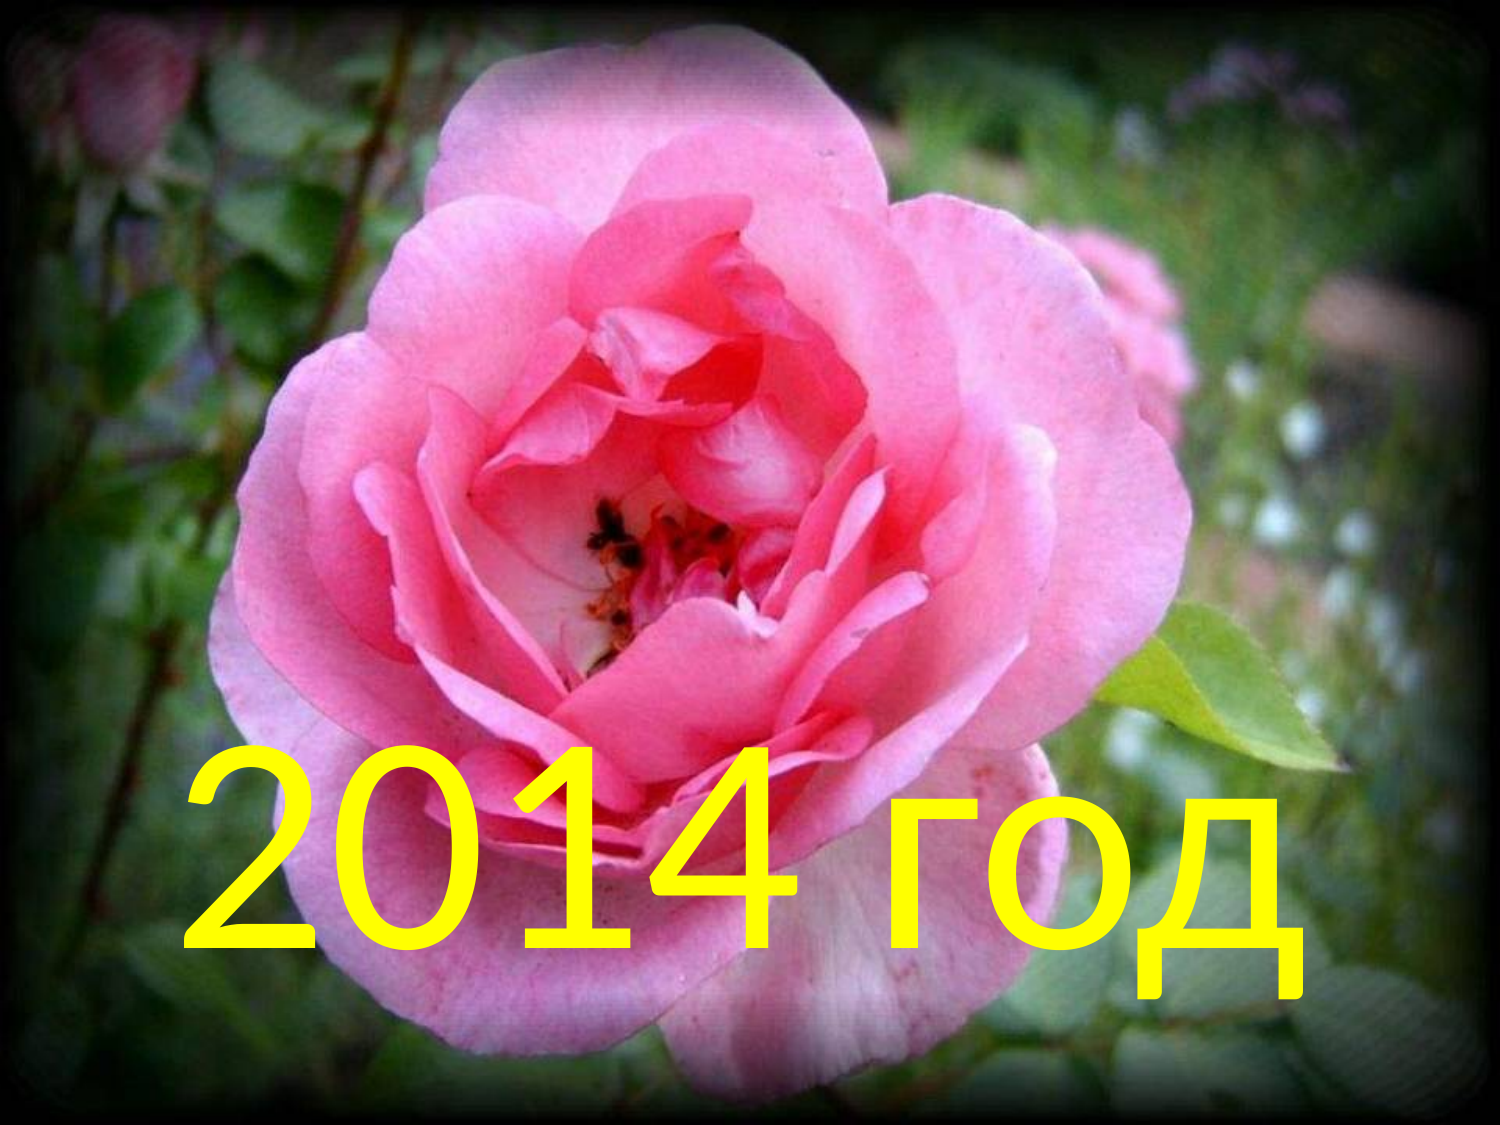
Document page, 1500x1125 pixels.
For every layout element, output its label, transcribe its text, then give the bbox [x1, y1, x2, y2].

picture [0, 0, 1500, 1125]
title 2014 год [64, 90, 1415, 1012]
